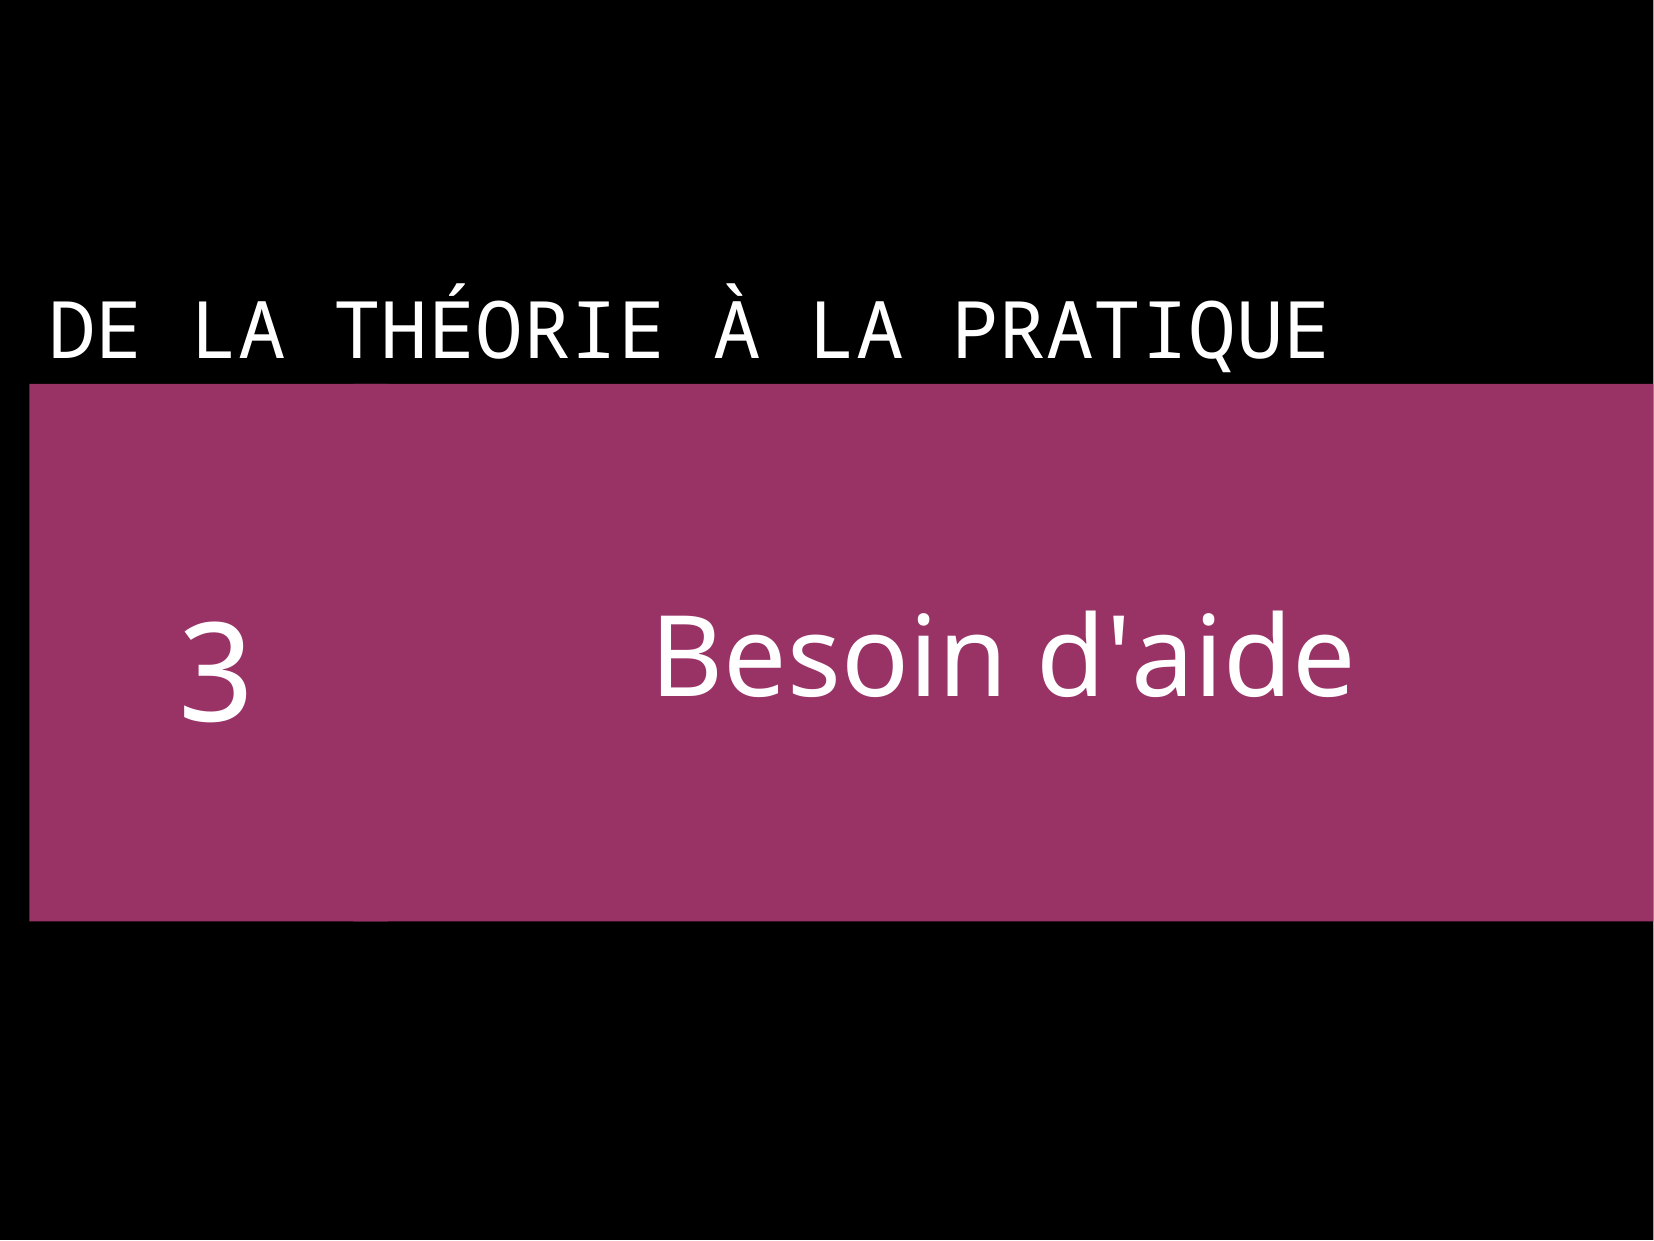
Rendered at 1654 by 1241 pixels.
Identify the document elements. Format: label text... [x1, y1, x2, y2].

text_box 3 [159, 566, 300, 770]
text_box DE LA THÉORIE À LA PRATIQUE [33, 265, 1377, 390]
text_box [29, 383, 354, 922]
text_box Besoin d'aide [354, 383, 1654, 922]
